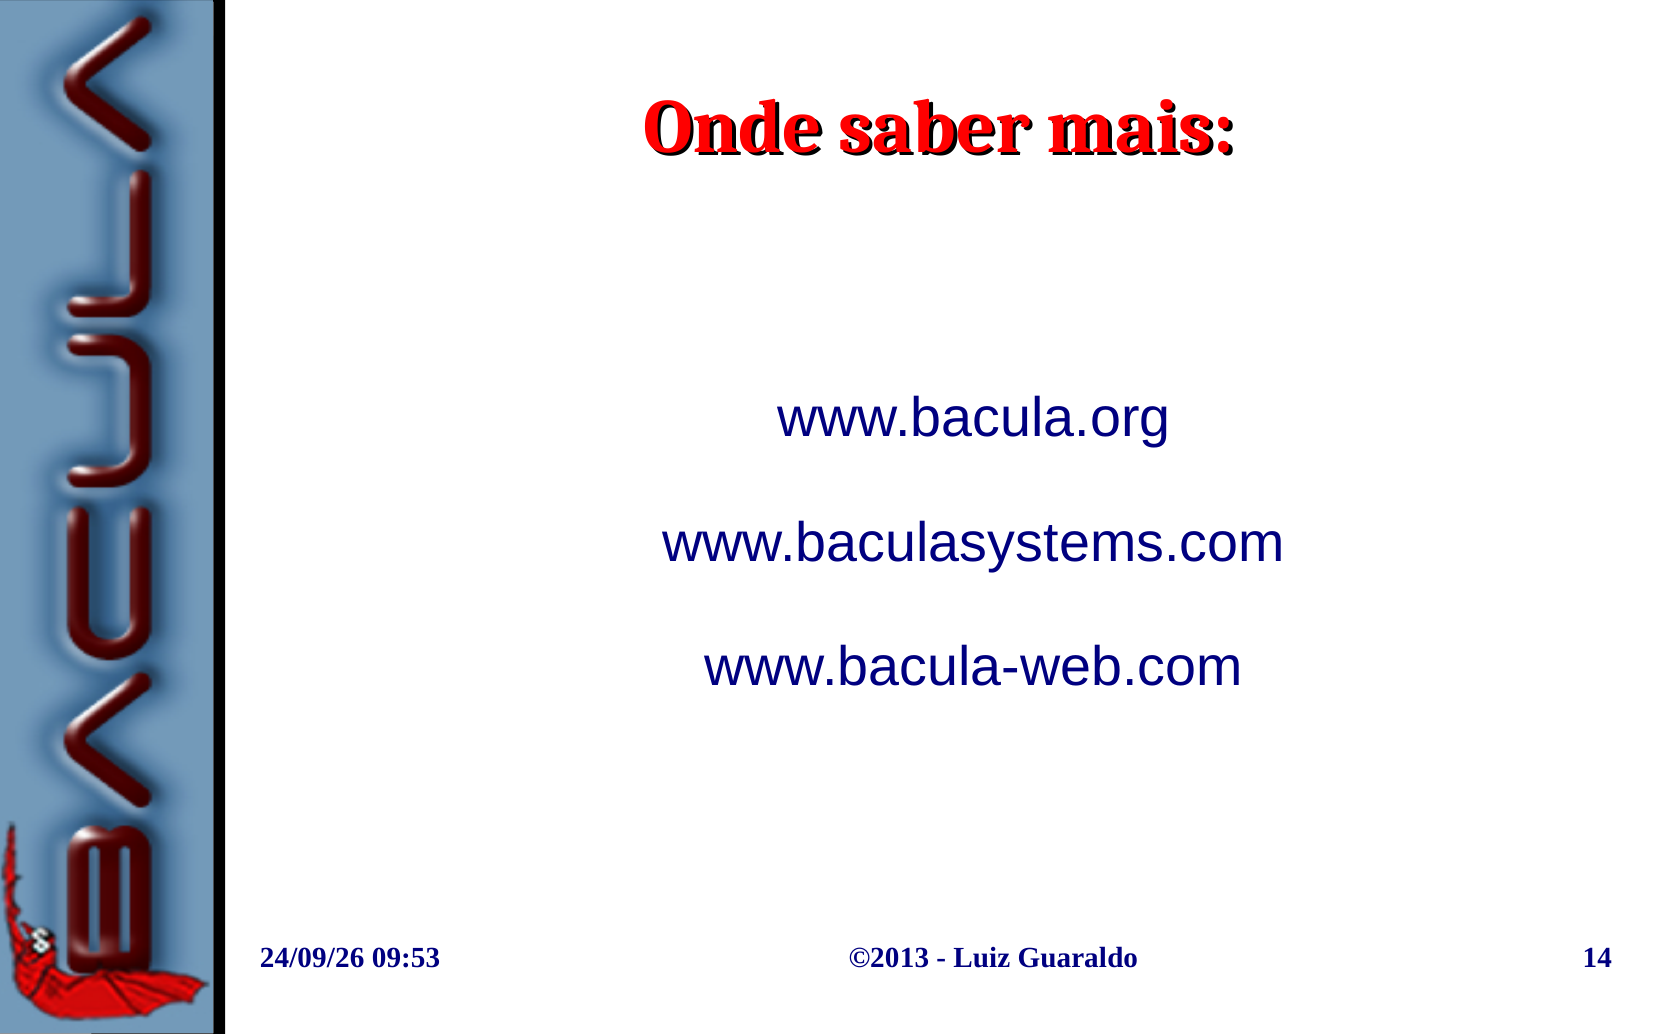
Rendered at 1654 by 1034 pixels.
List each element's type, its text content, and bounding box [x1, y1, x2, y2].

text_box www.bacula.org www.baculasystems.com www.bacula-web.com [330, 241, 1619, 842]
picture [0, 1, 213, 1033]
title Onde saber mais: [259, 41, 1619, 214]
